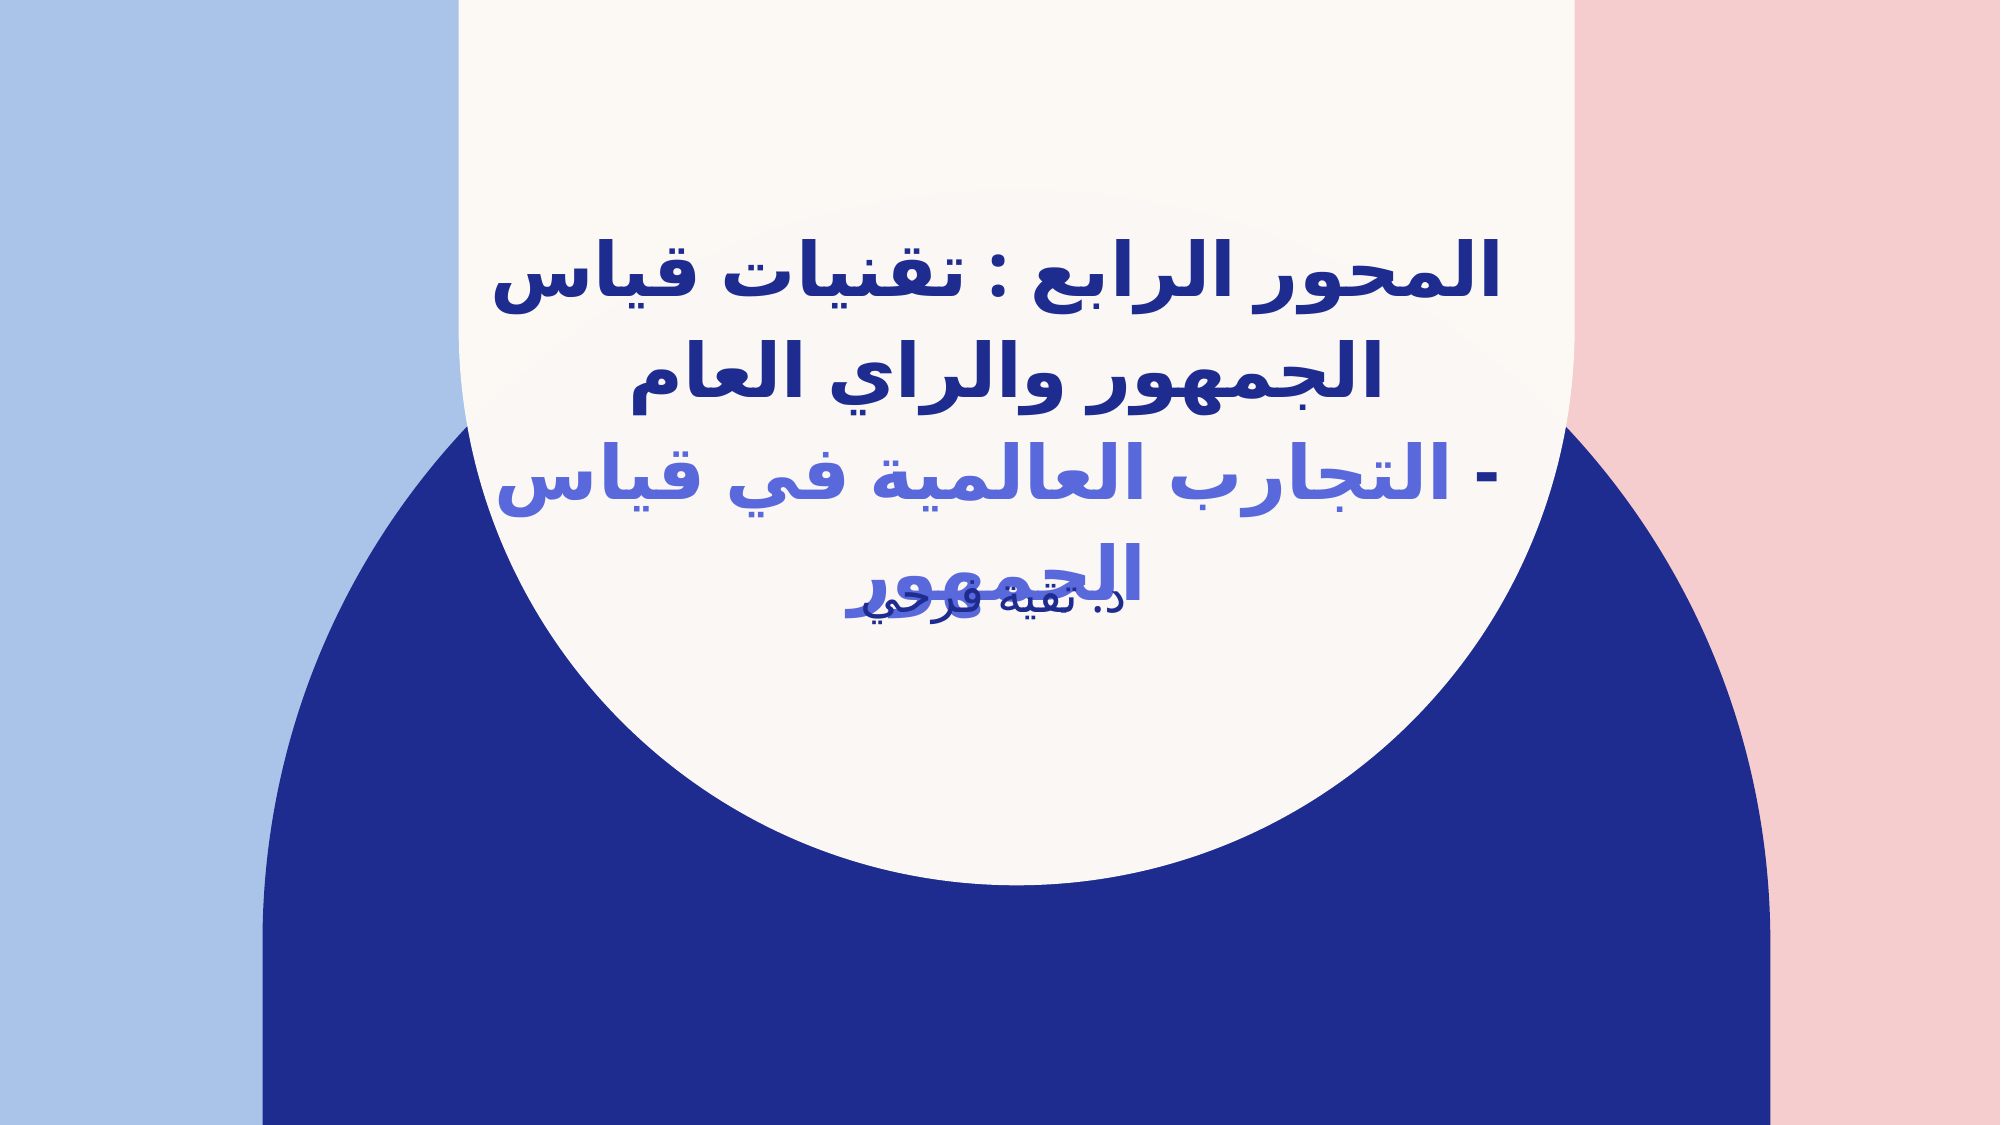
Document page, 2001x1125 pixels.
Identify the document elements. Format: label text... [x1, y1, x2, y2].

subtitle د. تقية فرحي [713, 562, 1287, 728]
title المحور الرابع : تقنيات قياس الجمهور والراي العام - التجارب العالمية في قياس الجمهور [432, 209, 1563, 527]
